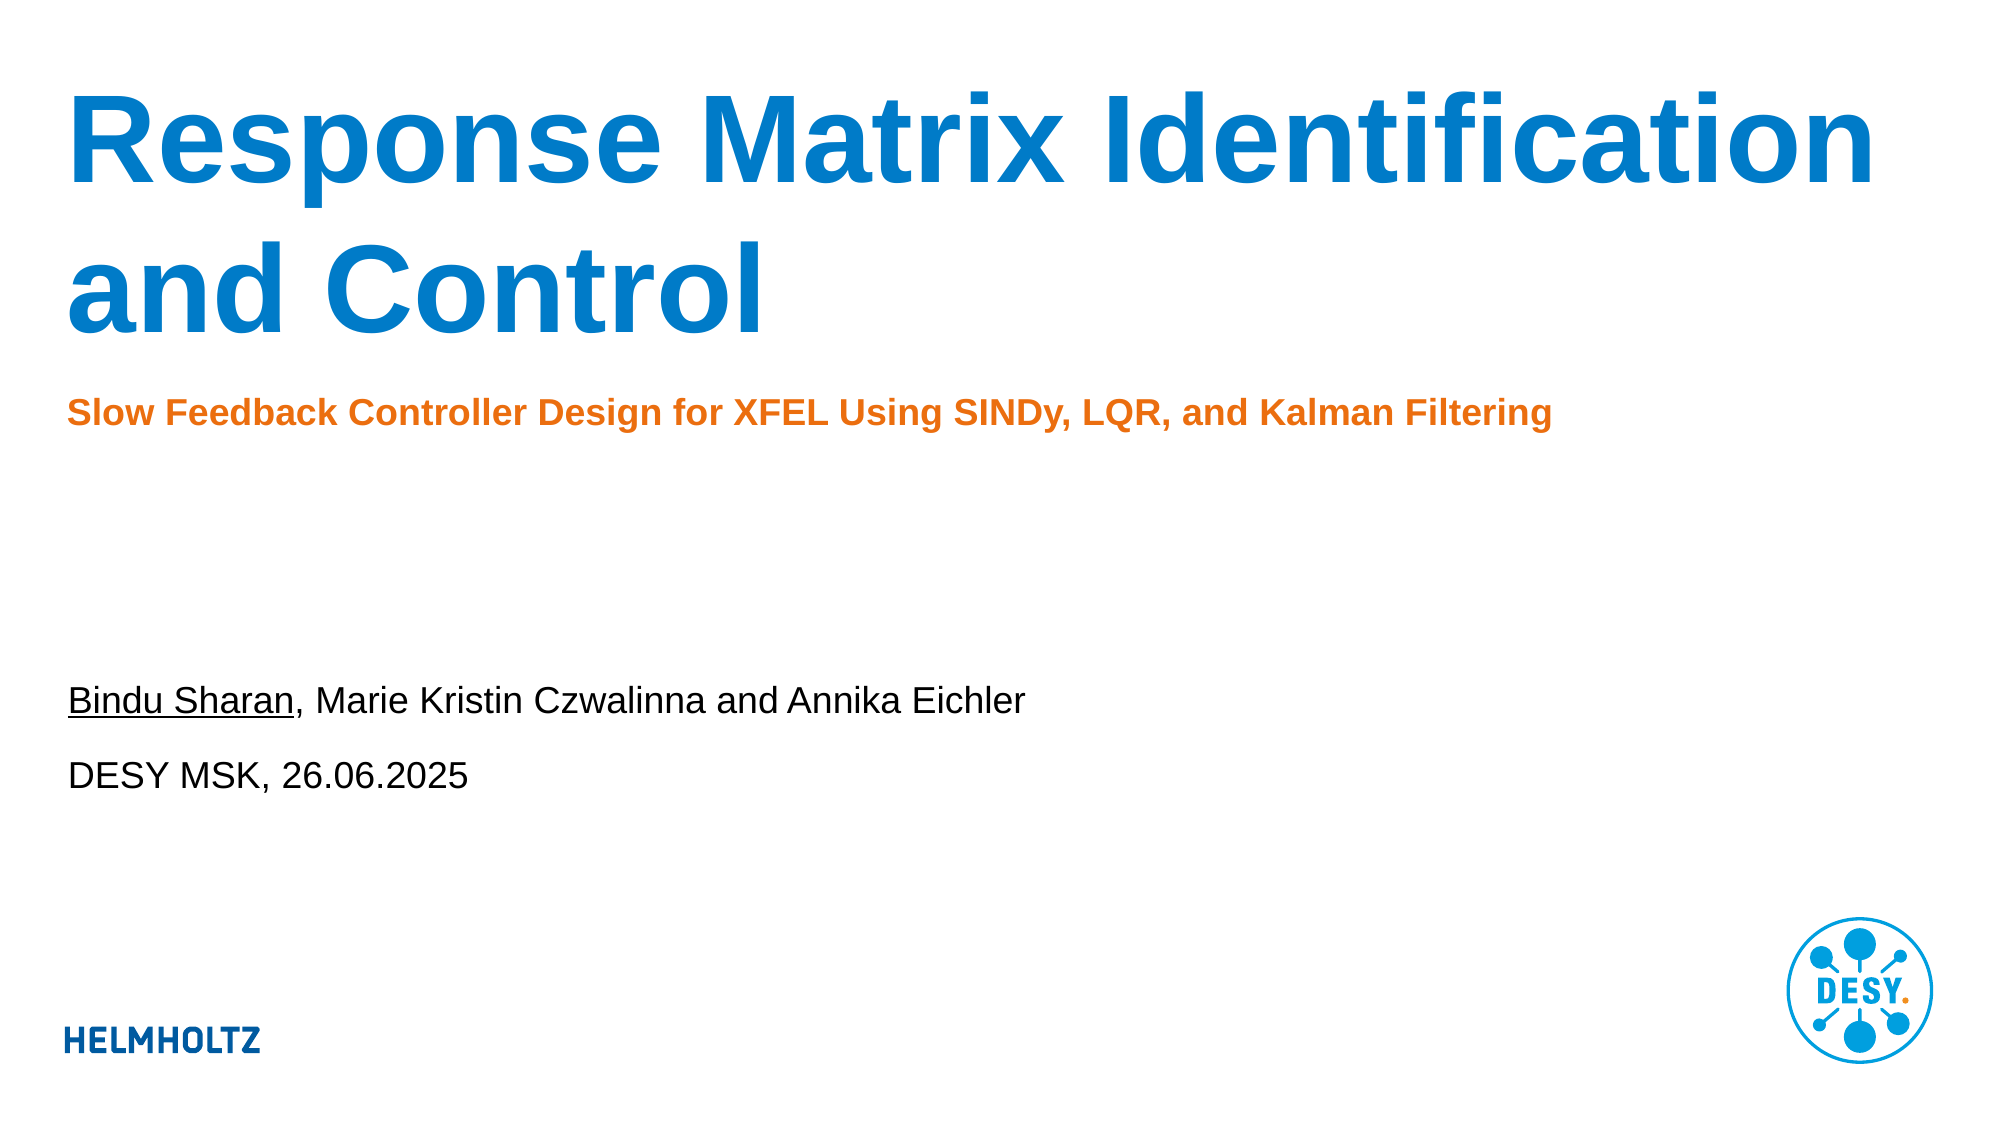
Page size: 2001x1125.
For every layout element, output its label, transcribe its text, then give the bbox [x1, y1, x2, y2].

list Bindu Sharan, Marie Kristin Czwalinna and Annika Eichler DESY MSK, 26.06.2025 [67, 672, 1933, 787]
title Response Matrix Identification and Control [66, 57, 1933, 362]
subtitle Slow Feedback Controller Design for XFEL Using SINDy, LQR, and Kalman Filtering [66, 383, 1933, 634]
